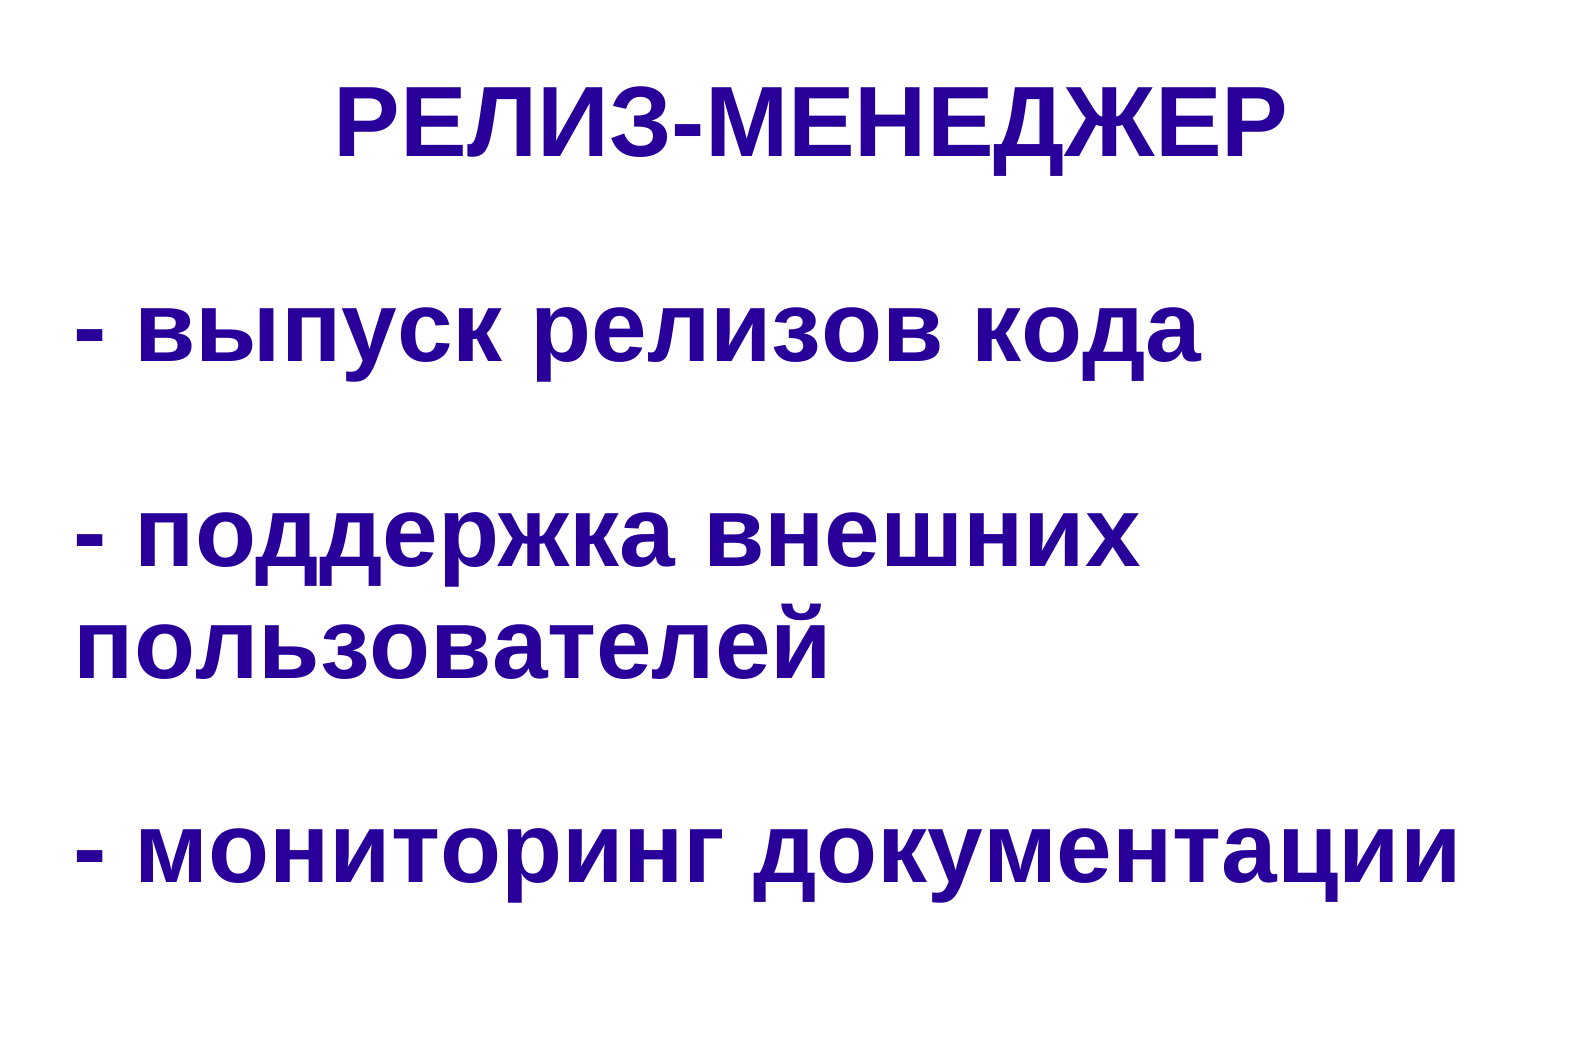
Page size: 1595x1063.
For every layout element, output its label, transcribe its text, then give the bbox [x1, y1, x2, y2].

text_box РЕЛИЗ-МЕНЕДЖЕР - выпуск релизов кода - поддержка внешних пользователей - мониторинг документации [59, 59, 1565, 1024]
